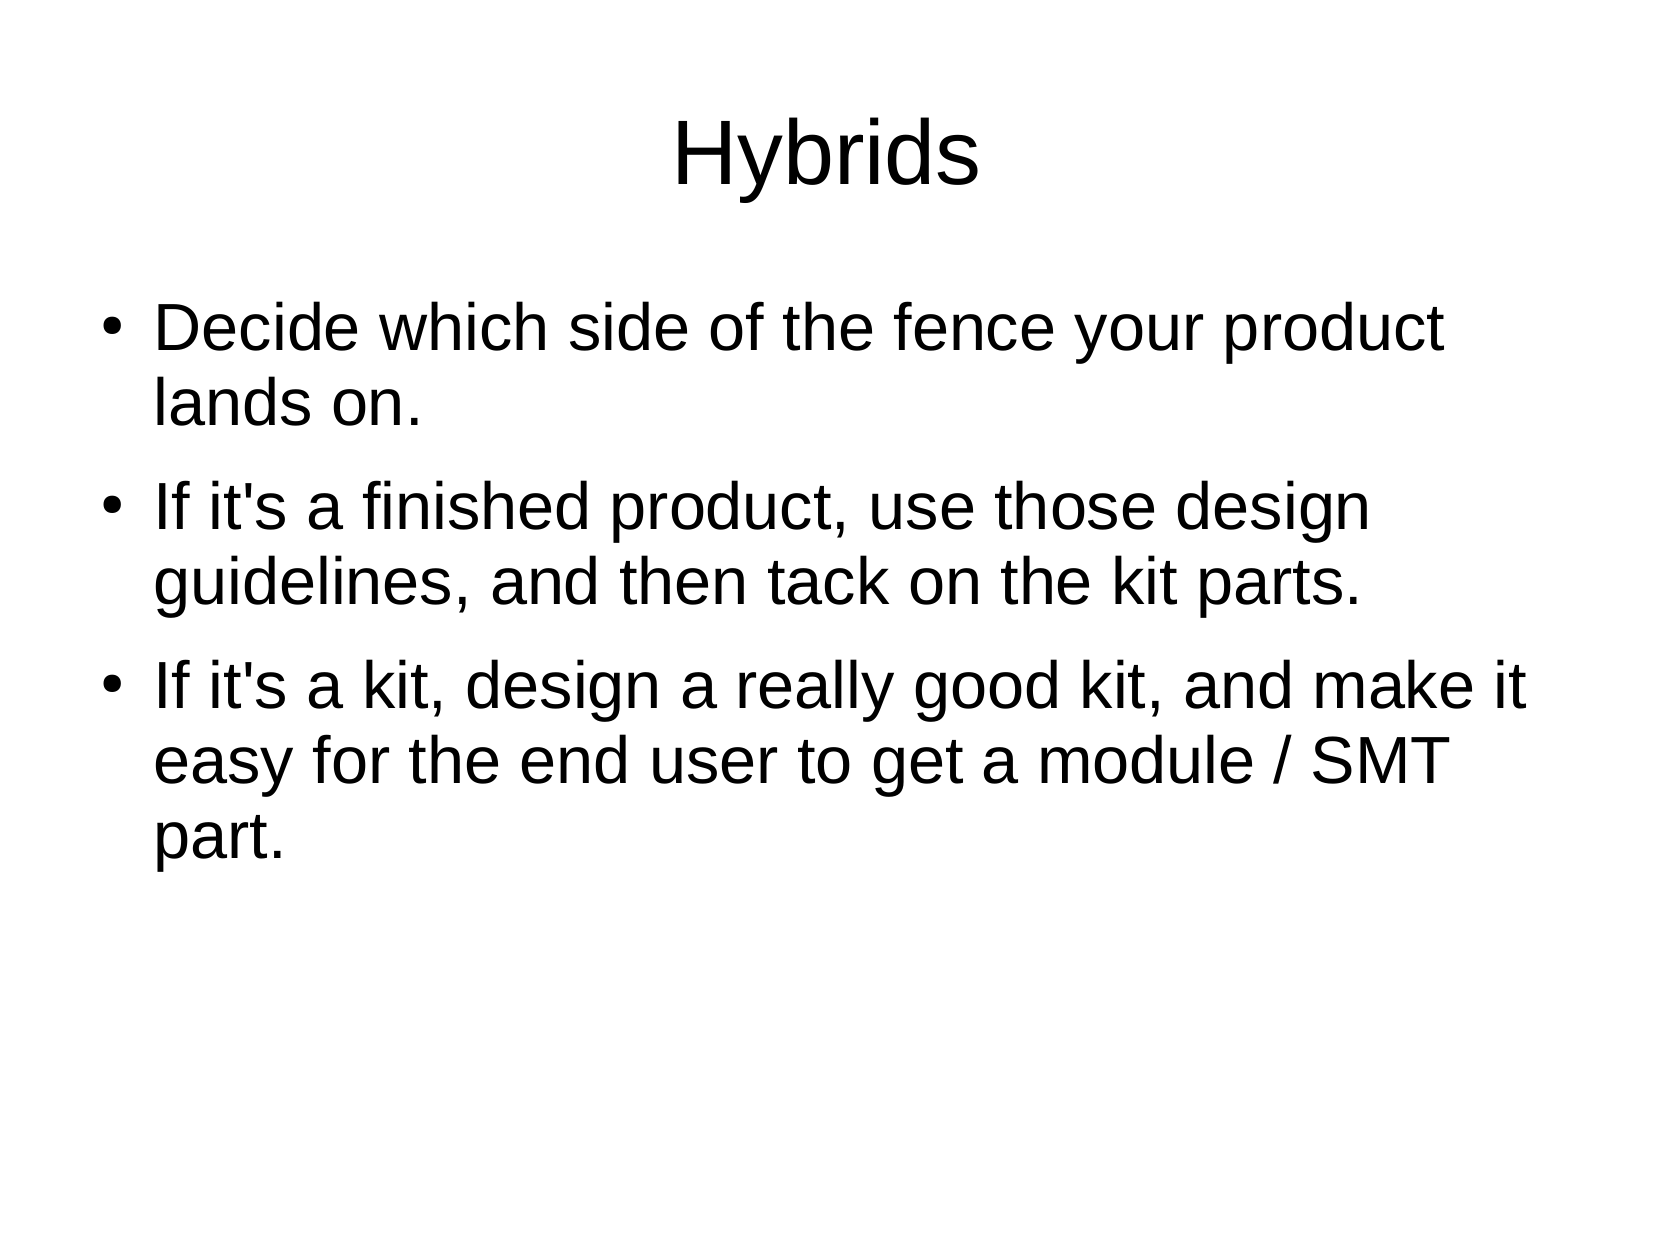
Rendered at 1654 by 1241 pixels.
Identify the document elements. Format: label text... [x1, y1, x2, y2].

list Decide which side of the fence your product lands on. If it's a finished product, use those design guidelines, and then tack on the kit parts. If it's a kit, design a really good kit, and make it easy for the end user to get a module / SMT part. [82, 290, 1571, 1109]
title Hybrids [82, 49, 1571, 257]
